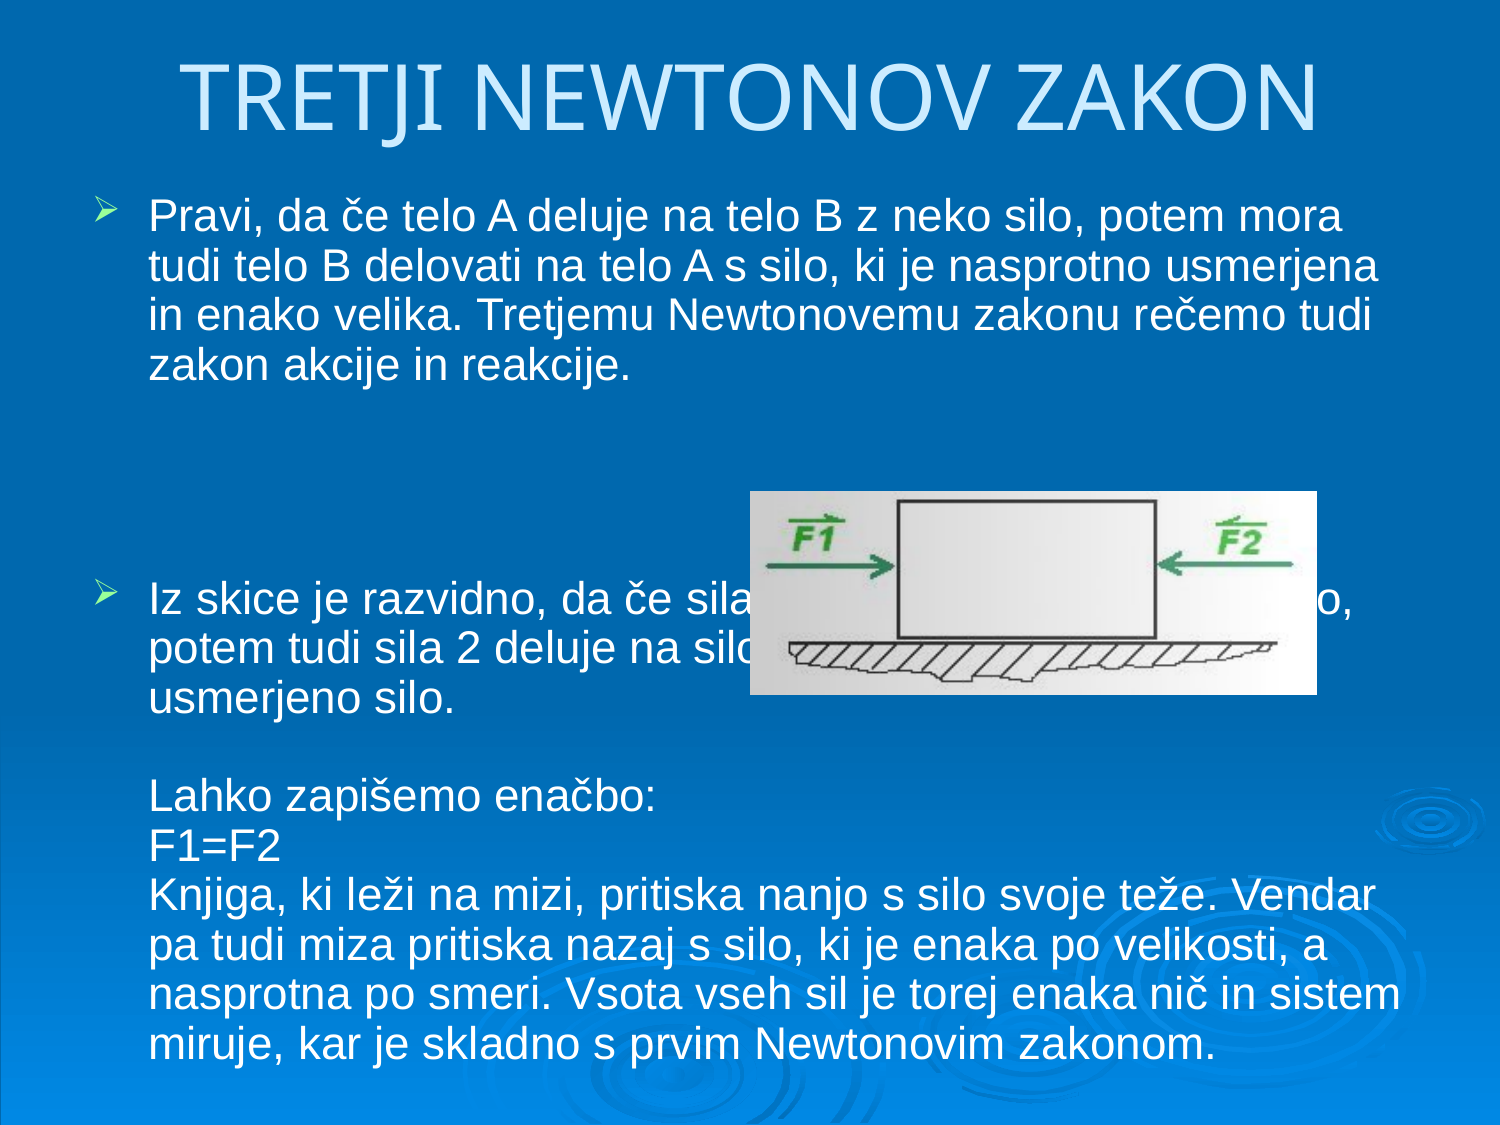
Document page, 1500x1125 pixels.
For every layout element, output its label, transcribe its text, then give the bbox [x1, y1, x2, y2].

picture [750, 491, 1317, 696]
list Pravi, da če telo A deluje na telo B z neko silo, potem mora tudi telo B delovati na telo A s silo, ki je nasprotno usmerjena in enako velika. Tretjemu Newtonovemu zakonu rečemo tudi zakon akcije in reakcije. Iz skice je razvidno, da če sila 1 deluje na silo 2 z neko silo, potem tudi sila 2 deluje na silo 1 z enako, vendar obratno usmerjeno silo. Lahko zapišemo enačbo: F1=F2 Knjiga, ki leži na mizi, pritiska nanjo s silo svoje teže. Vendar pa tudi miza pritiska nazaj s silo, ki je enaka po velikosti, a nasprotna po smeri. Vsota vseh sil je torej enaka nič in sistem miruje, kar je skladno s prvim Newtonovim zakonom. [76, 184, 1427, 927]
title TRETJI NEWTONOV ZAKON [76, 0, 1427, 184]
